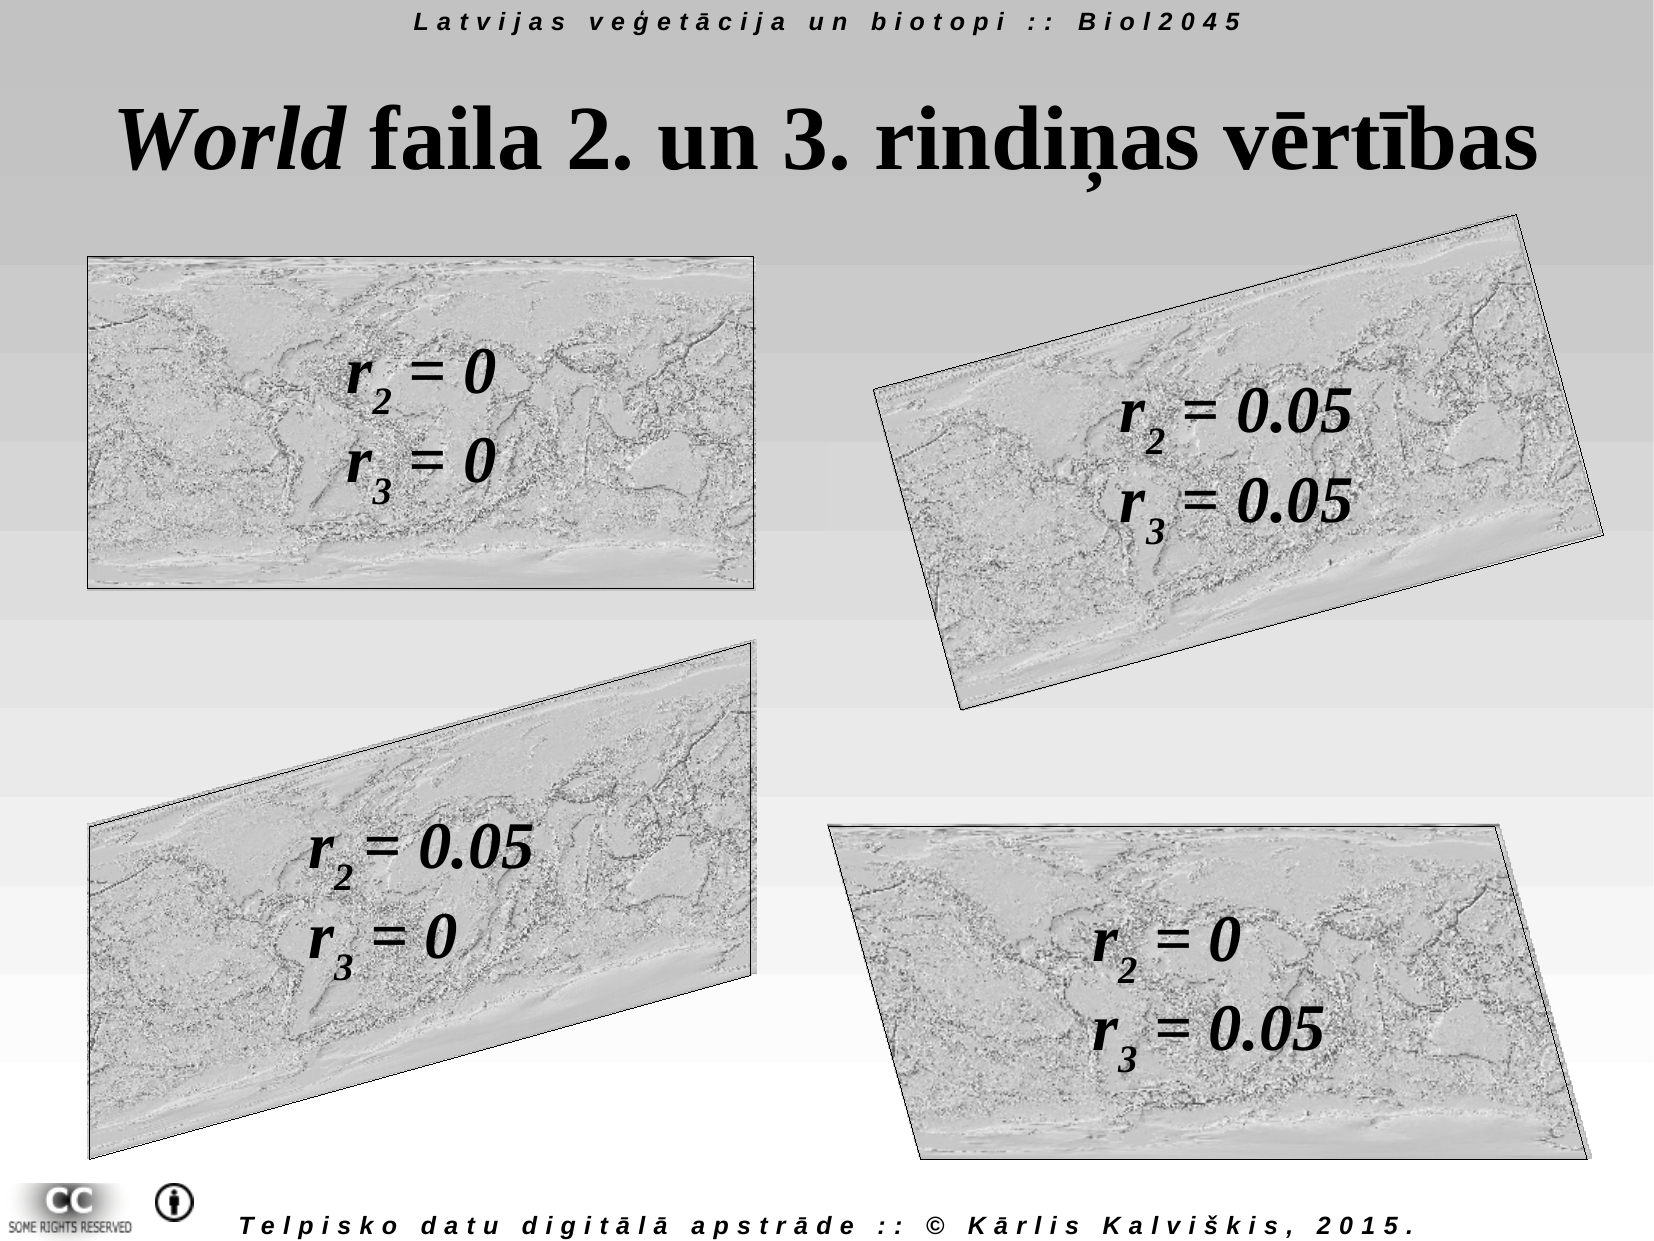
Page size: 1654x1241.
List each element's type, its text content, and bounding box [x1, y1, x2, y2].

title World faila 2. un 3. rindiņas vērtības [29, 43, 1625, 234]
picture [0, 0, 1654, 1241]
